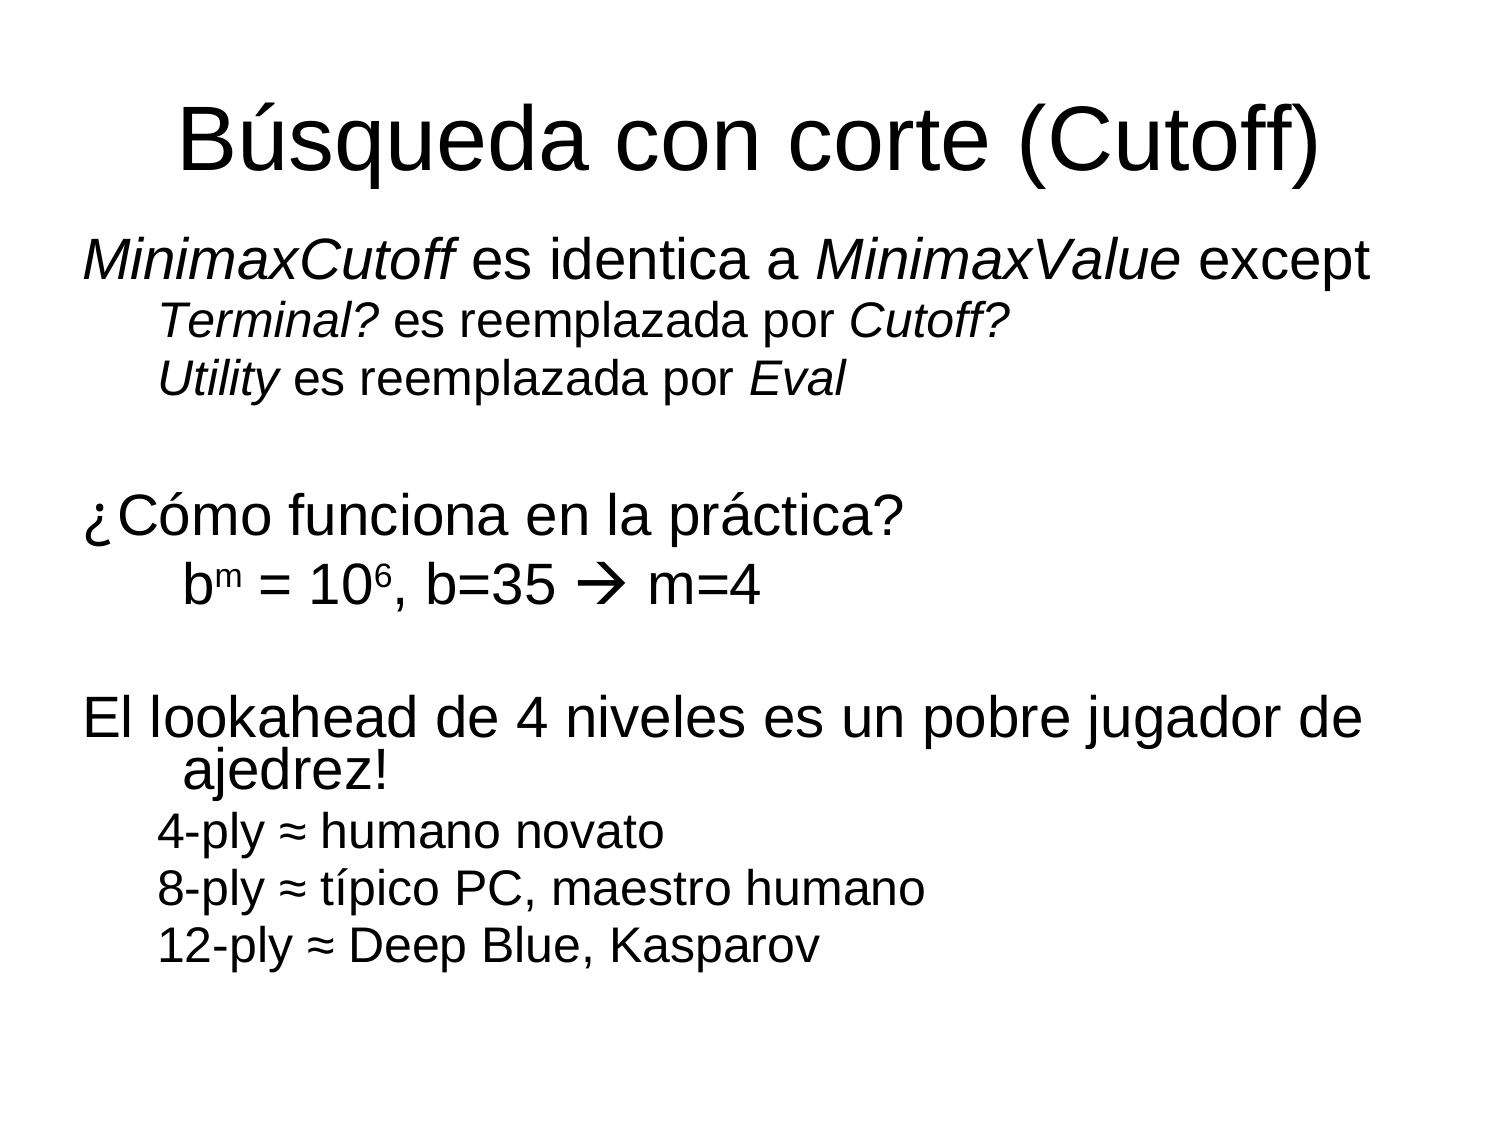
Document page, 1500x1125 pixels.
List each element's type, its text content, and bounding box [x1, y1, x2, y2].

list MinimaxCutoff es identica a MinimaxValue except Terminal? es reemplazada por Cutoff? Utility es reemplazada por Eval ¿Cómo funciona en la práctica? bm = 106, b=35  m=4 El lookahead de 4 niveles es un pobre jugador de ajedrez! 4-ply ≈ humano novato 8-ply ≈ típico PC, maestro humano 12-ply ≈ Deep Blue, Kasparov [67, 230, 1418, 1063]
title Búsqueda con corte (Cutoff) [75, 45, 1426, 233]
